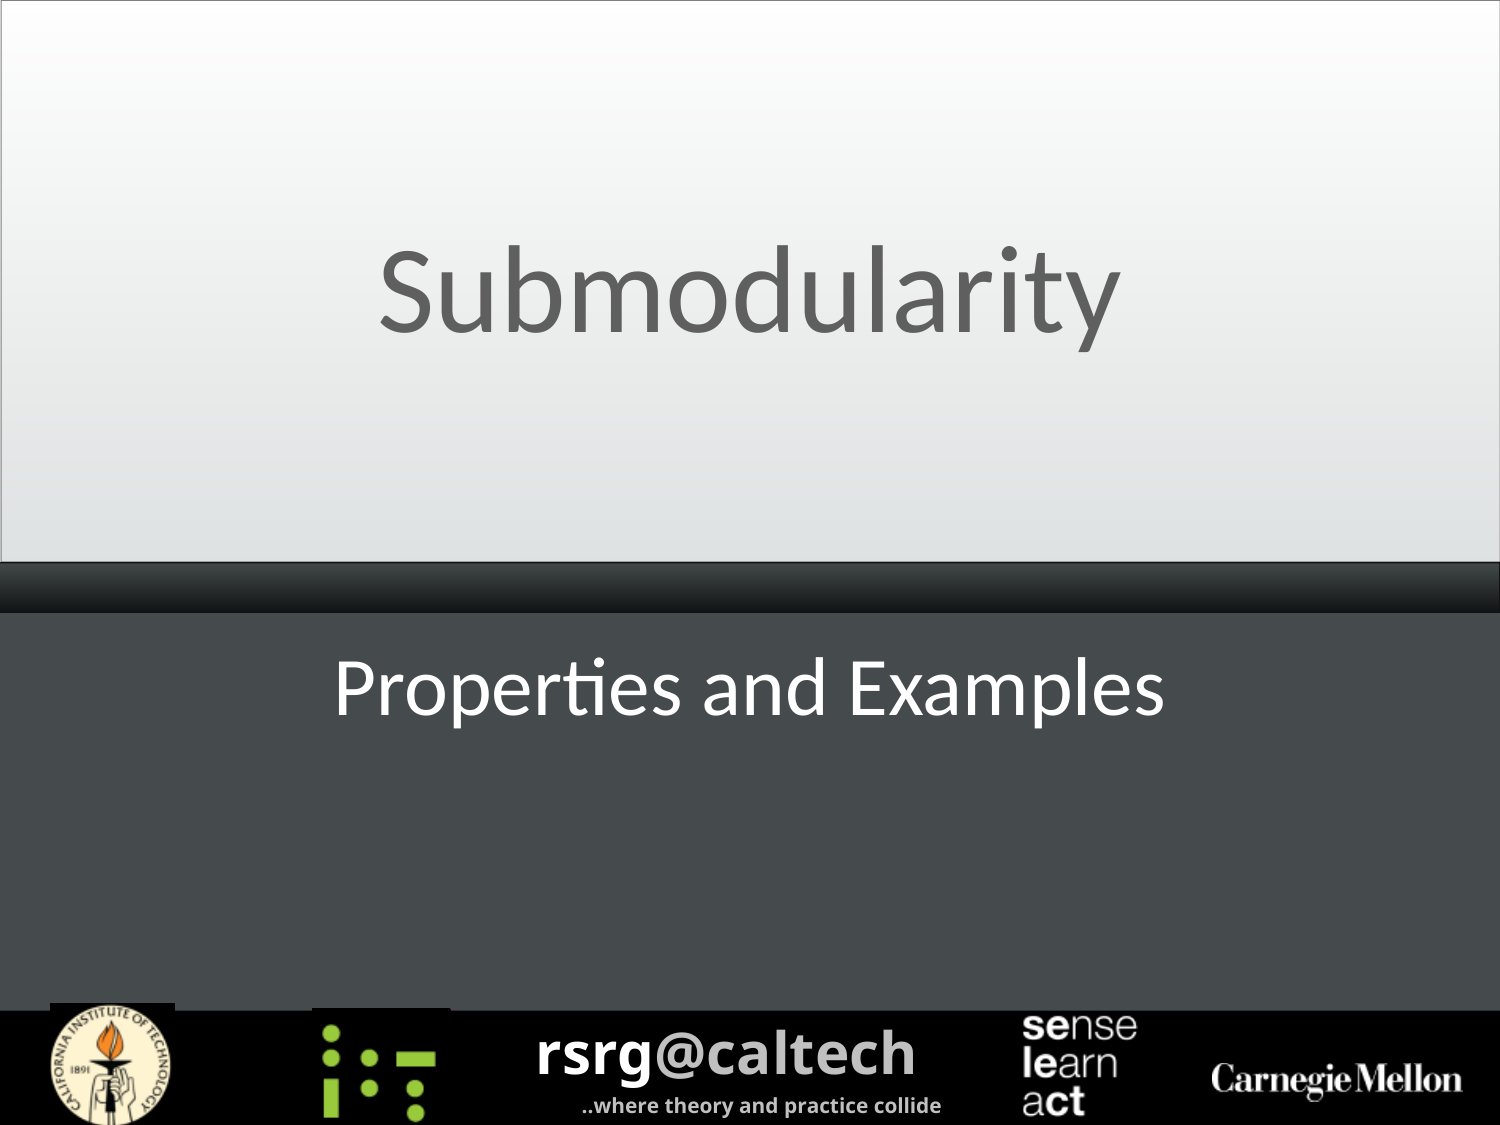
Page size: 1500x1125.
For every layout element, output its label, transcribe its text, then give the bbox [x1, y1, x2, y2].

picture [50, 1003, 175, 1125]
picture [1212, 1063, 1463, 1102]
picture [1022, 1002, 1138, 1125]
picture [312, 1008, 451, 1125]
title Submodularity [225, 200, 1276, 476]
text_box Properties and Examples [225, 624, 1276, 913]
